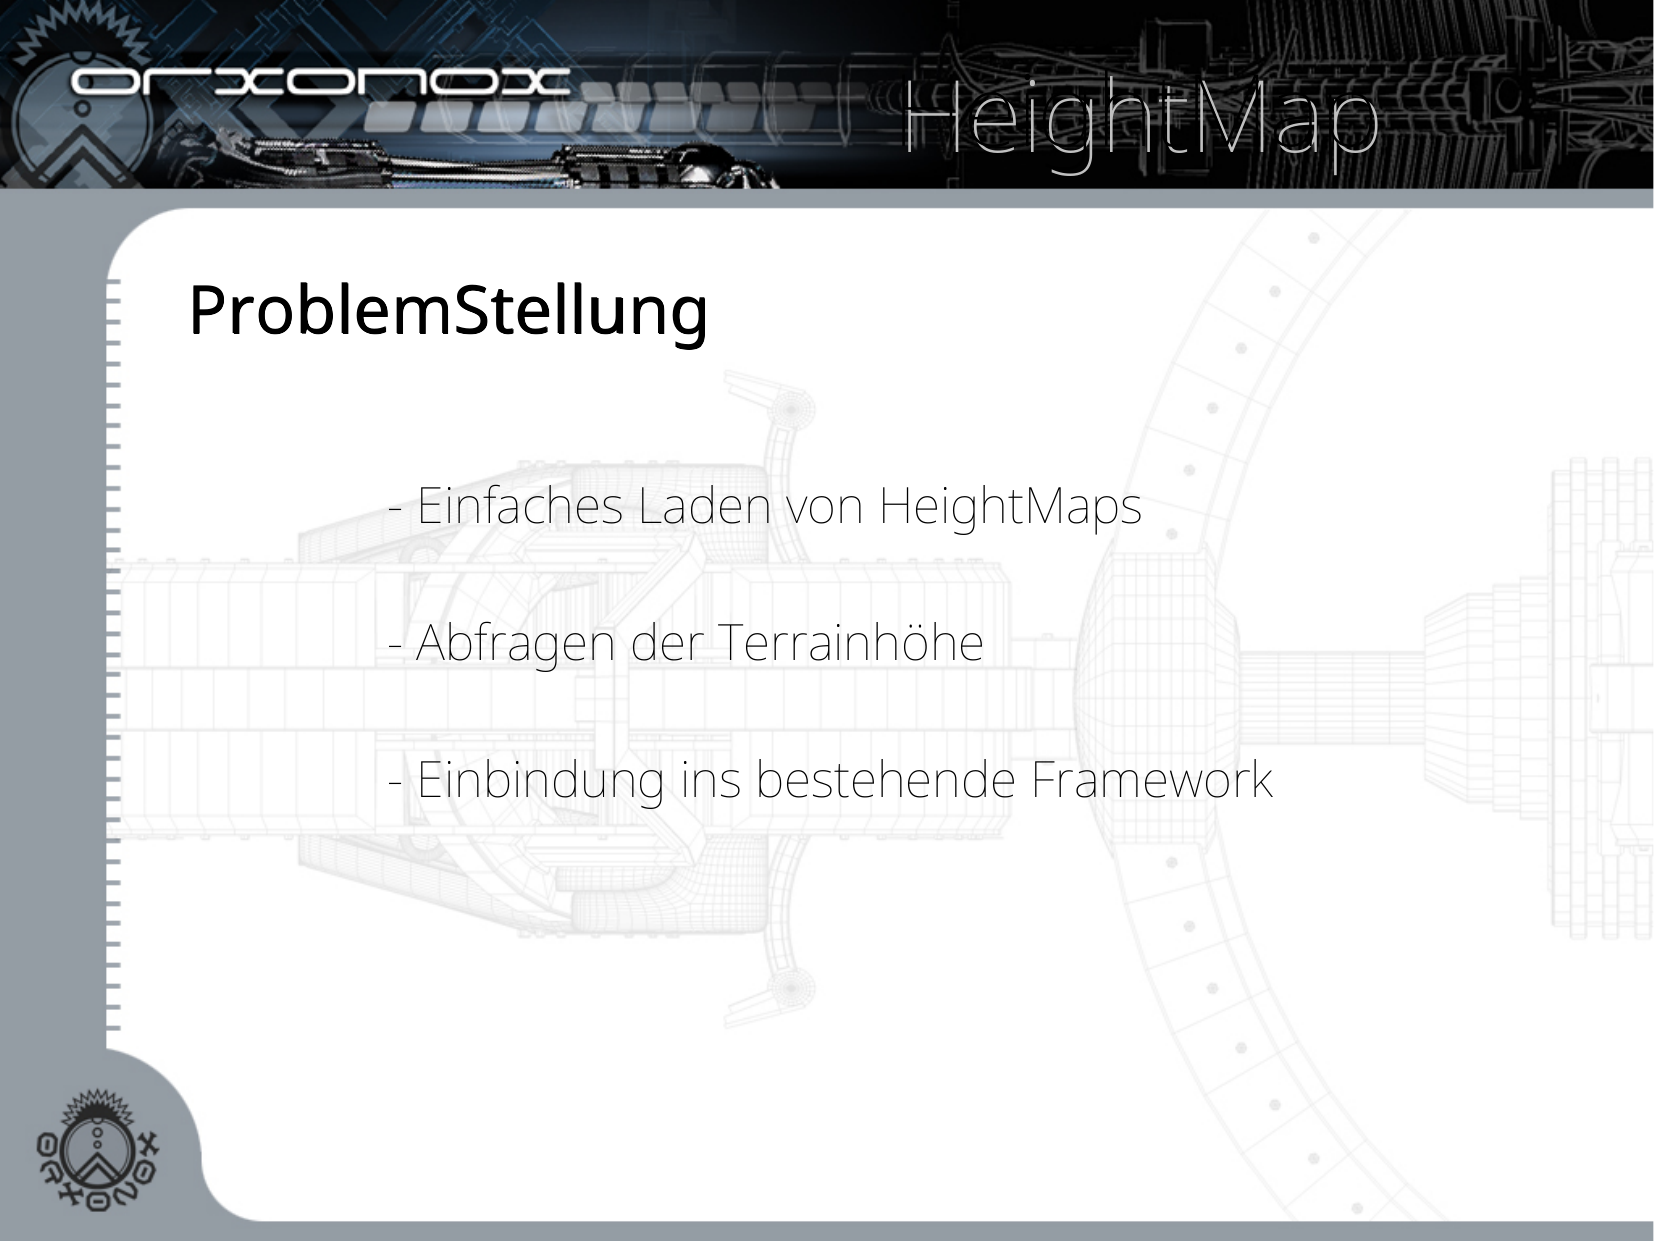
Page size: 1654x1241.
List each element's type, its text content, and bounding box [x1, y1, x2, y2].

text_box - Einfaches Laden von HeightMaps - Abfragen der Terrainhöhe - Einbindung ins bestehende Framework [337, 394, 1613, 896]
text_box HeightMap [842, 32, 1575, 156]
picture [0, 0, 1654, 1241]
text_box ProblemStellung [187, 262, 1538, 290]
